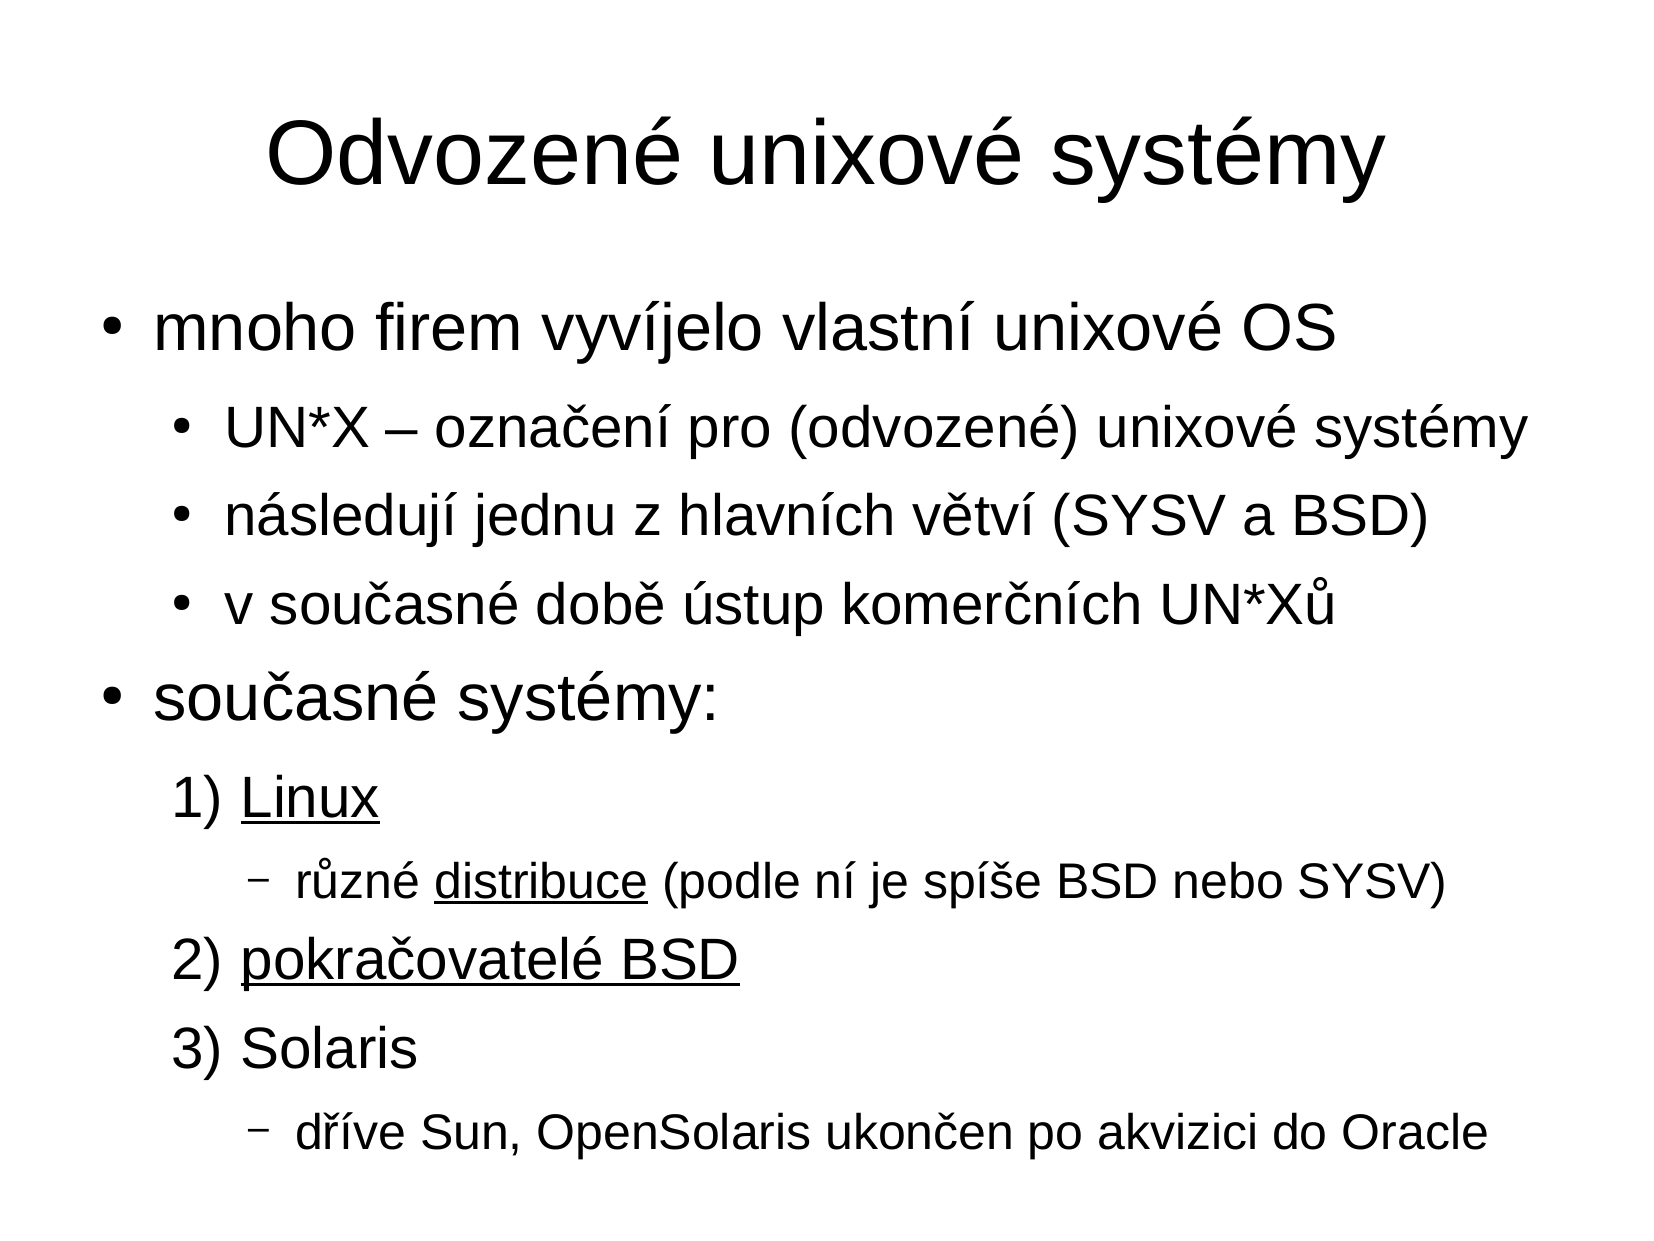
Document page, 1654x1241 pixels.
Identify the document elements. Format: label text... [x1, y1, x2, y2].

title Odvozené unixové systémy [82, 56, 1571, 250]
list mnoho firem vyvíjelo vlastní unixové OS UN*X – označení pro (odvozené) unixové systémy následují jednu z hlavních větví (SYSV a BSD) v současné době ústup komerčních UN*Xů současné systémy: Linux různé distribuce (podle ní je spíše BSD nebo SYSV) pokračovatelé BSD Solaris dříve Sun, OpenSolaris ukončen po akvizici do Oracle [82, 290, 1571, 1160]
